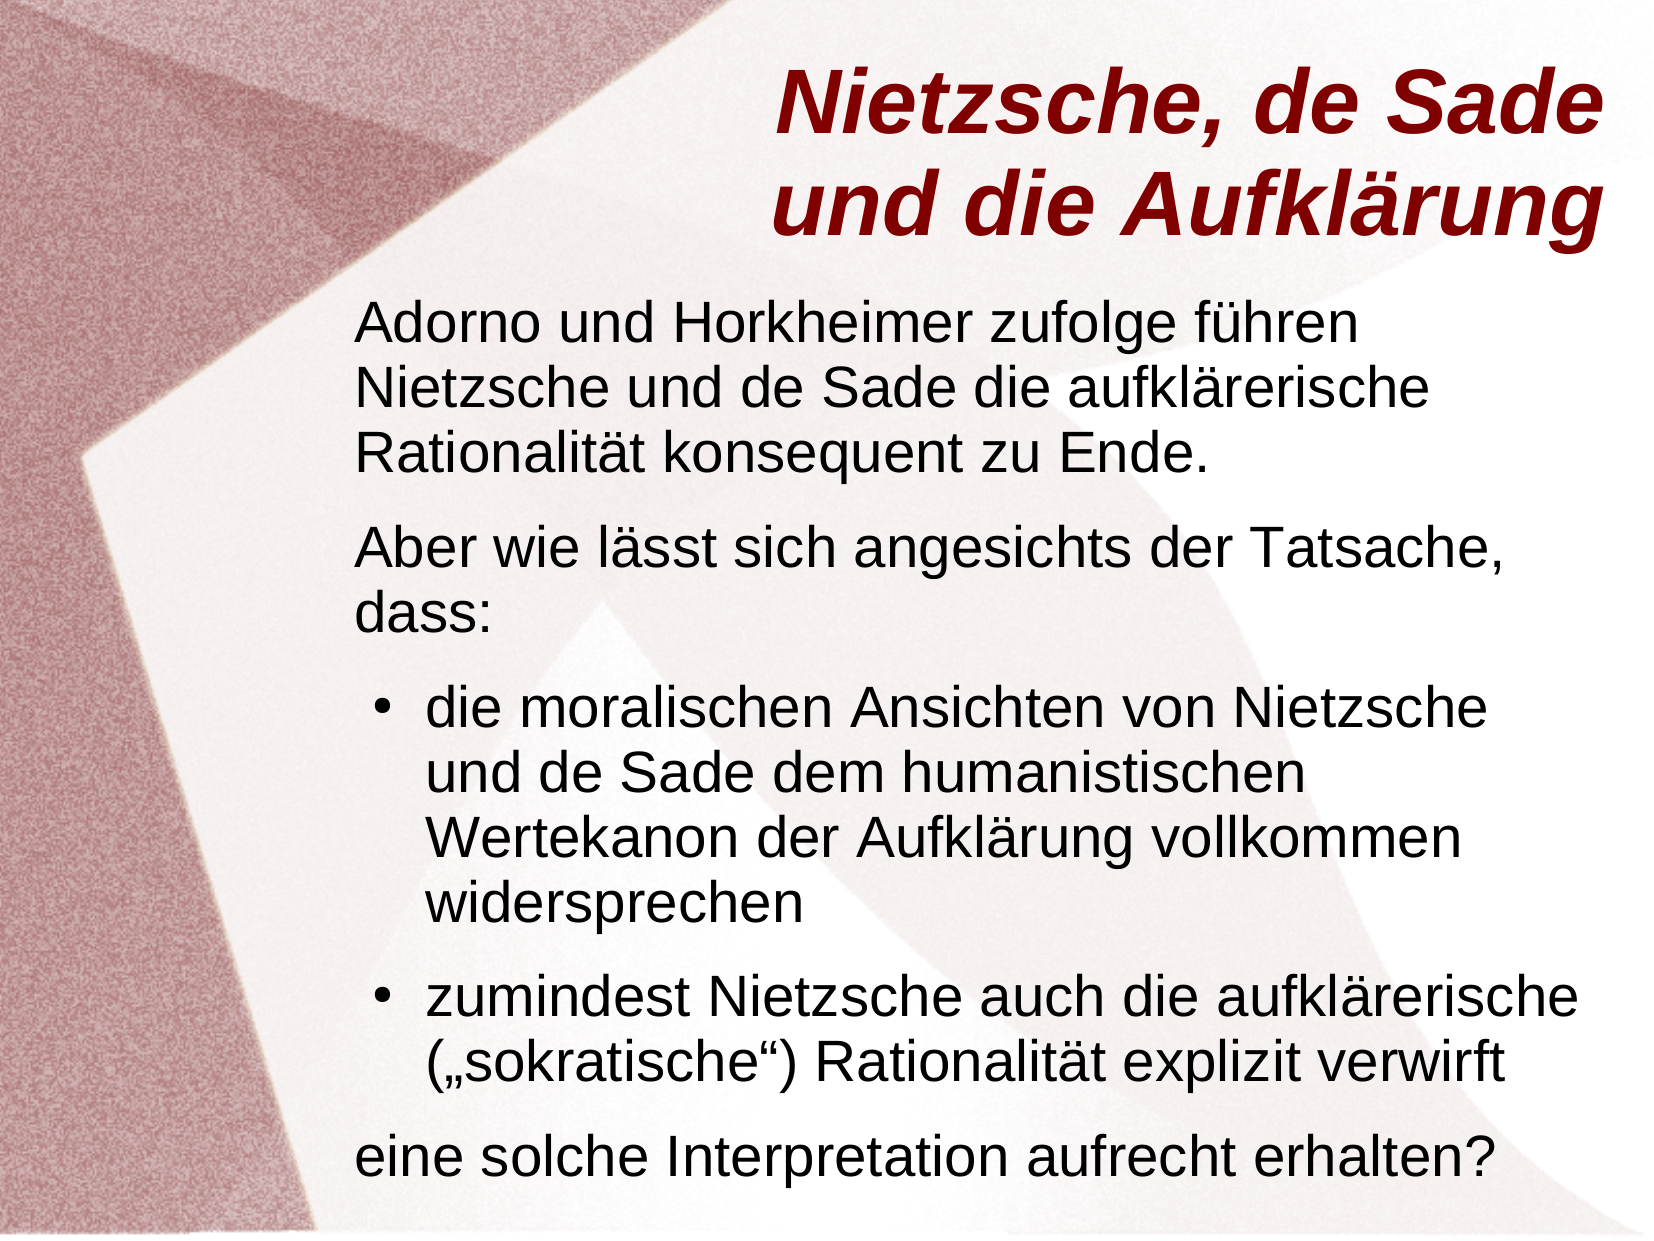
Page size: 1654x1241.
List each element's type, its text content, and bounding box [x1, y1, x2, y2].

title Nietzsche, de Sade und die Aufklärung [596, 50, 1607, 256]
picture [0, 0, 1654, 1241]
list Adorno und Horkheimer zufolge führen Nietzsche und de Sade die aufklärerische Rationalität konsequent zu Ende. Aber wie lässt sich angesichts der Tatsache, dass: die moralischen Ansichten von Nietzsche und de Sade dem humanistischen Wertekanon der Aufklärung vollkommen widersprechen zumindest Nietzsche auch die aufklärerische („sokratische“) Rationalität explizit verwirft eine solche Interpretation aufrecht erhalten? [354, 290, 1601, 1189]
